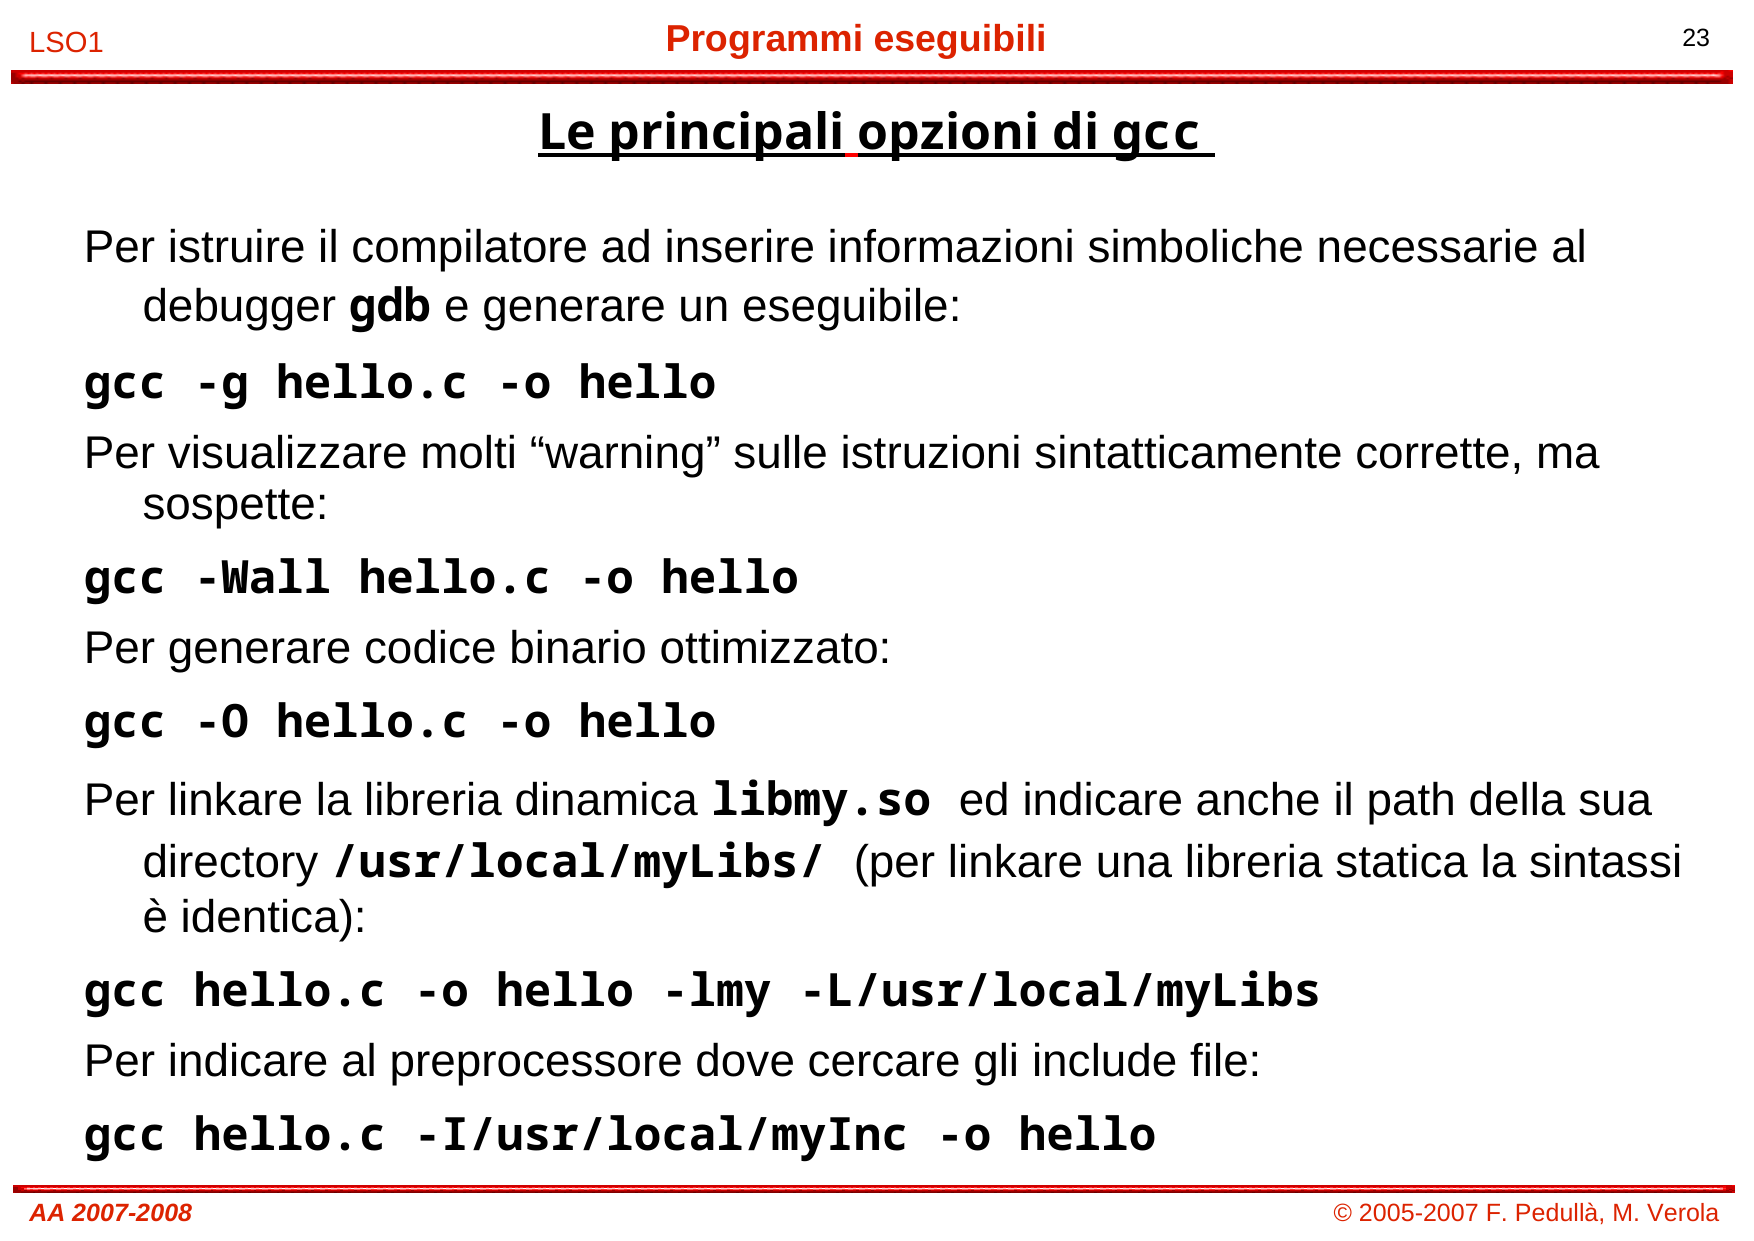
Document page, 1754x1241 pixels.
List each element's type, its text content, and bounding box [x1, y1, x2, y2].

picture [1702, 1185, 1735, 1193]
list Per istruire il compilatore ad inserire informazioni simboliche necessarie al debugger gdb e generare un eseguibile: gcc -g hello.c -o hello Per visualizzare molti “warning” sulle istruzioni sintatticamente corrette, ma sospette: gcc -Wall hello.c -o hello Per generare codice binario ottimizzato: gcc -O hello.c -o hello Per linkare la libreria dinamica libmy.so ed indicare anche il path della sua directory /usr/local/myLibs/ (per linkare una libreria statica la sintassi è identica): gcc hello.c -o hello -lmy -L/usr/local/myLibs Per indicare al preprocessore dove cercare gli include file: gcc hello.c -I/usr/local/myInc -o hello [64, 212, 1702, 1220]
title Le principali opzioni di gcc [389, 84, 1364, 180]
picture [13, 1185, 64, 1193]
picture [11, 70, 1733, 84]
